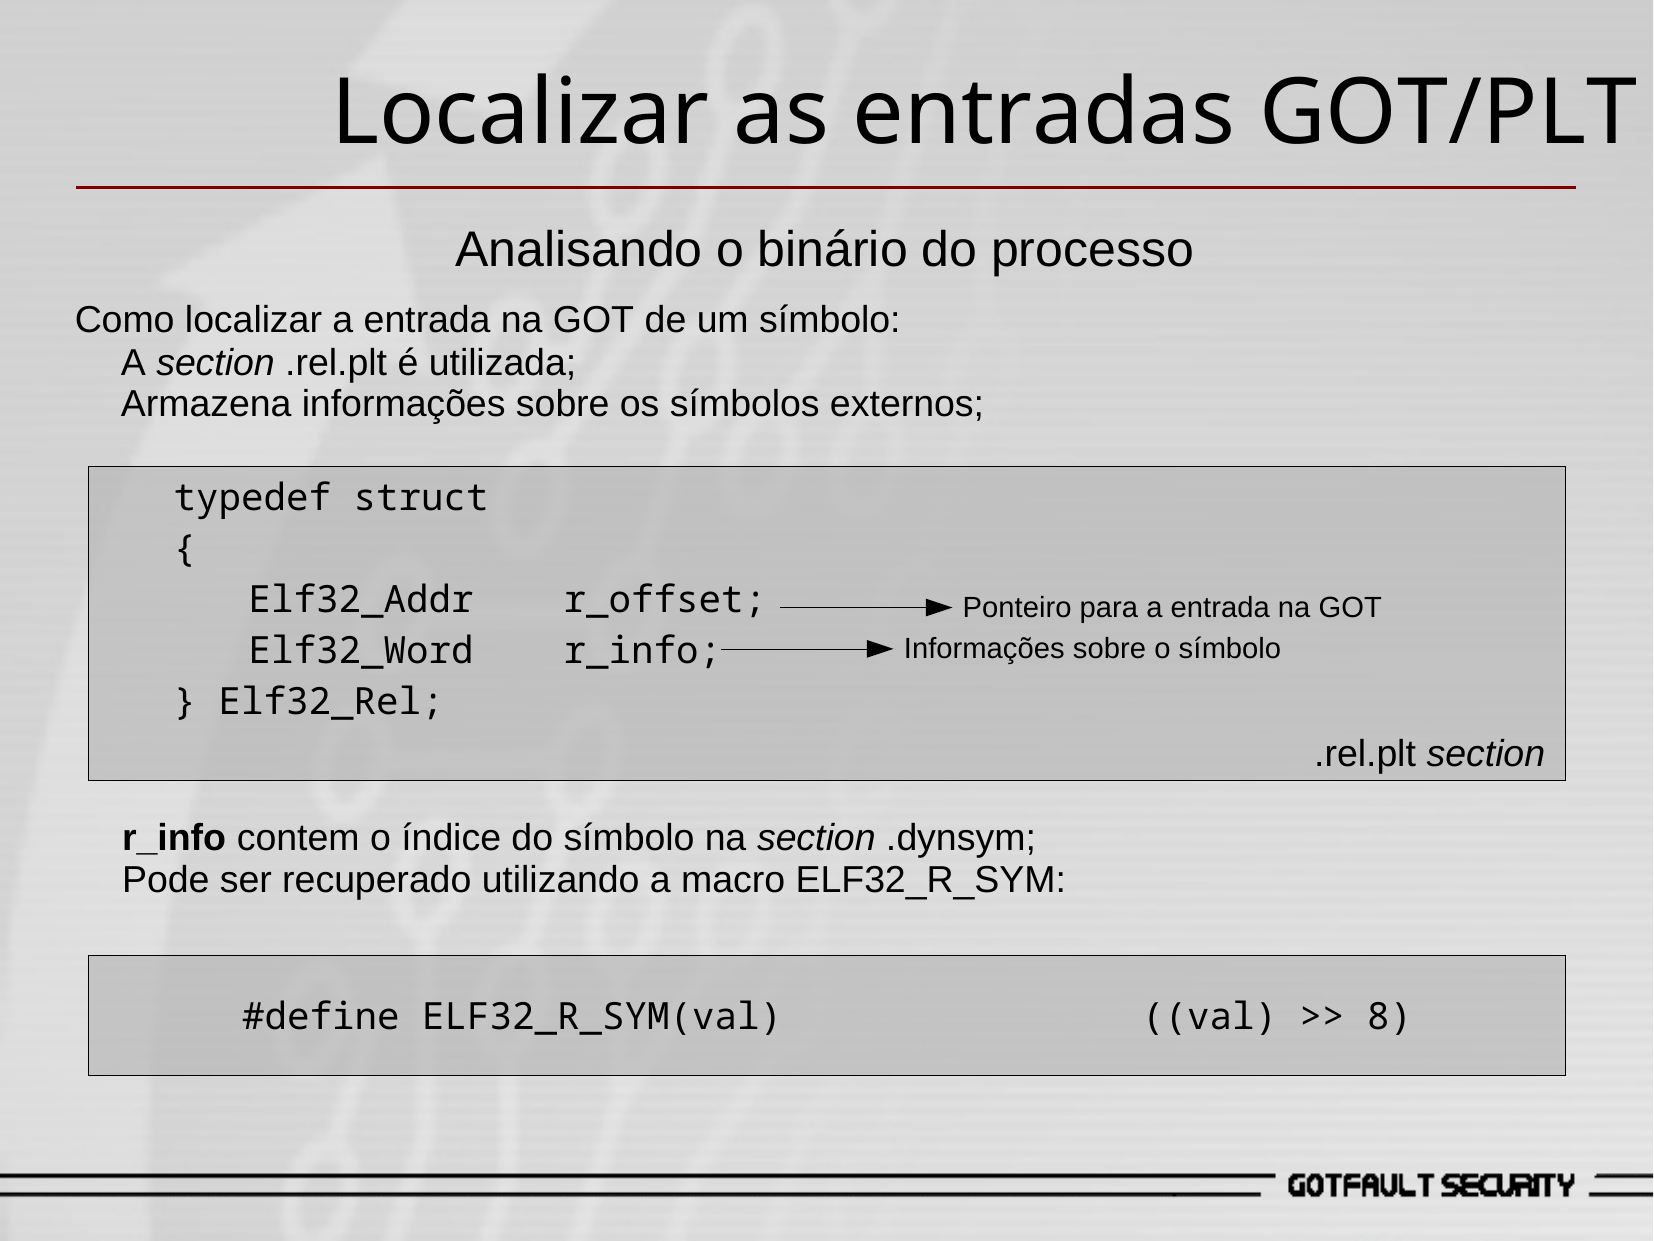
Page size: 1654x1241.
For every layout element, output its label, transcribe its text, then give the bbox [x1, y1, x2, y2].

text_box Ponteiro para a entrada na GOT [952, 587, 1403, 631]
text_box #define ELF32_R_SYM(val) ((val) >> 8) [88, 955, 1566, 1076]
text_box r_info contem o índice do símbolo na section .dynsym; Pode ser recuperado utilizando a macro ELF32_R_SYM: [101, 813, 1444, 915]
text_box Analisando o binário do processo [52, 213, 1598, 291]
text_box Localizar as entradas GOT/PLT [15, 37, 1653, 196]
text_box .rel.plt section [1303, 729, 1575, 784]
text_box Informações sobre o símbolo [893, 629, 1344, 672]
picture [0, 0, 1654, 1241]
text_box typedef struct { Elf32_Addr r_offset; Elf32_Word r_info; } Elf32_Rel; [88, 466, 1566, 781]
text_box Como localizar a entrada na GOT de um símbolo: A section .rel.plt é utilizada; Armazena informações sobre os símbolos externos; [60, 291, 1156, 447]
